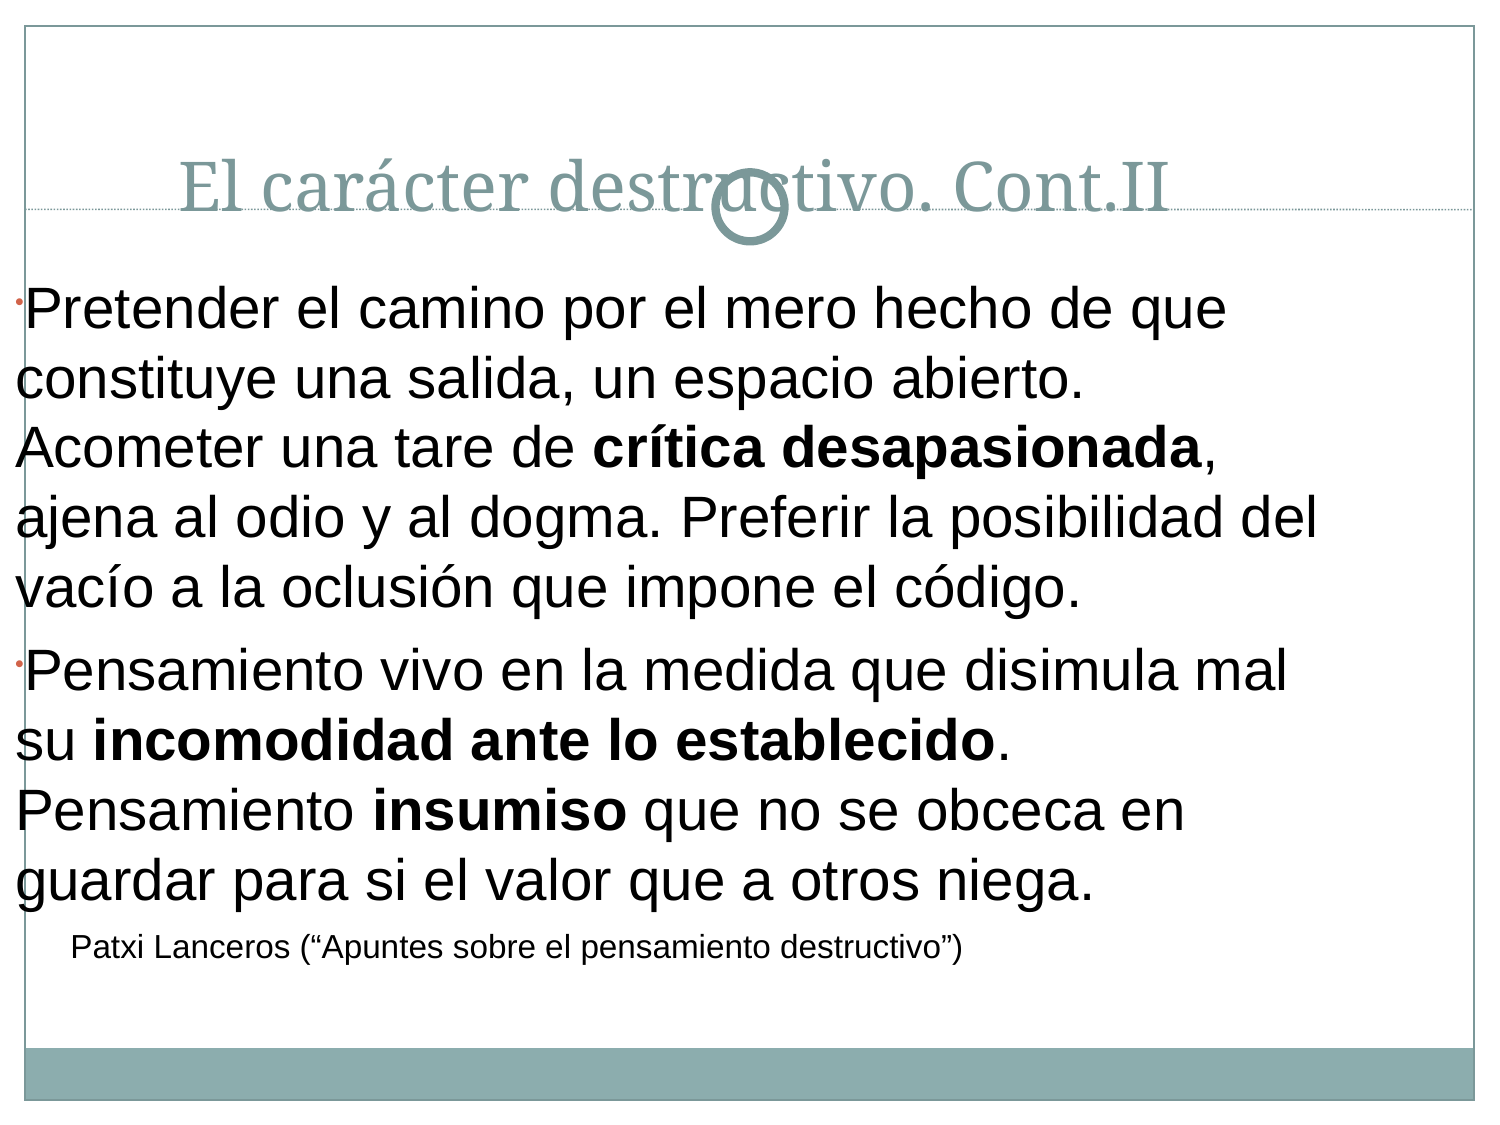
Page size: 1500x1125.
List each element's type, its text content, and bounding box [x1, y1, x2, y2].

title El carácter destructivo. Cont.II [0, 45, 1351, 233]
list Pretender el camino por el mero hecho de que constituye una salida, un espacio abierto. Acometer una tare de crítica desapasionada, ajena al odio y al dogma. Preferir la posibilidad del vacío a la oclusión que impone el código. Pensamiento vivo en la medida que disimula mal su incomodidad ante lo establecido. Pensamiento insumiso que no se obceca en guardar para si el valor que a otros niega. Patxi Lanceros (“Apuntes sobre el pensamiento destructivo”) [0, 262, 1351, 1005]
